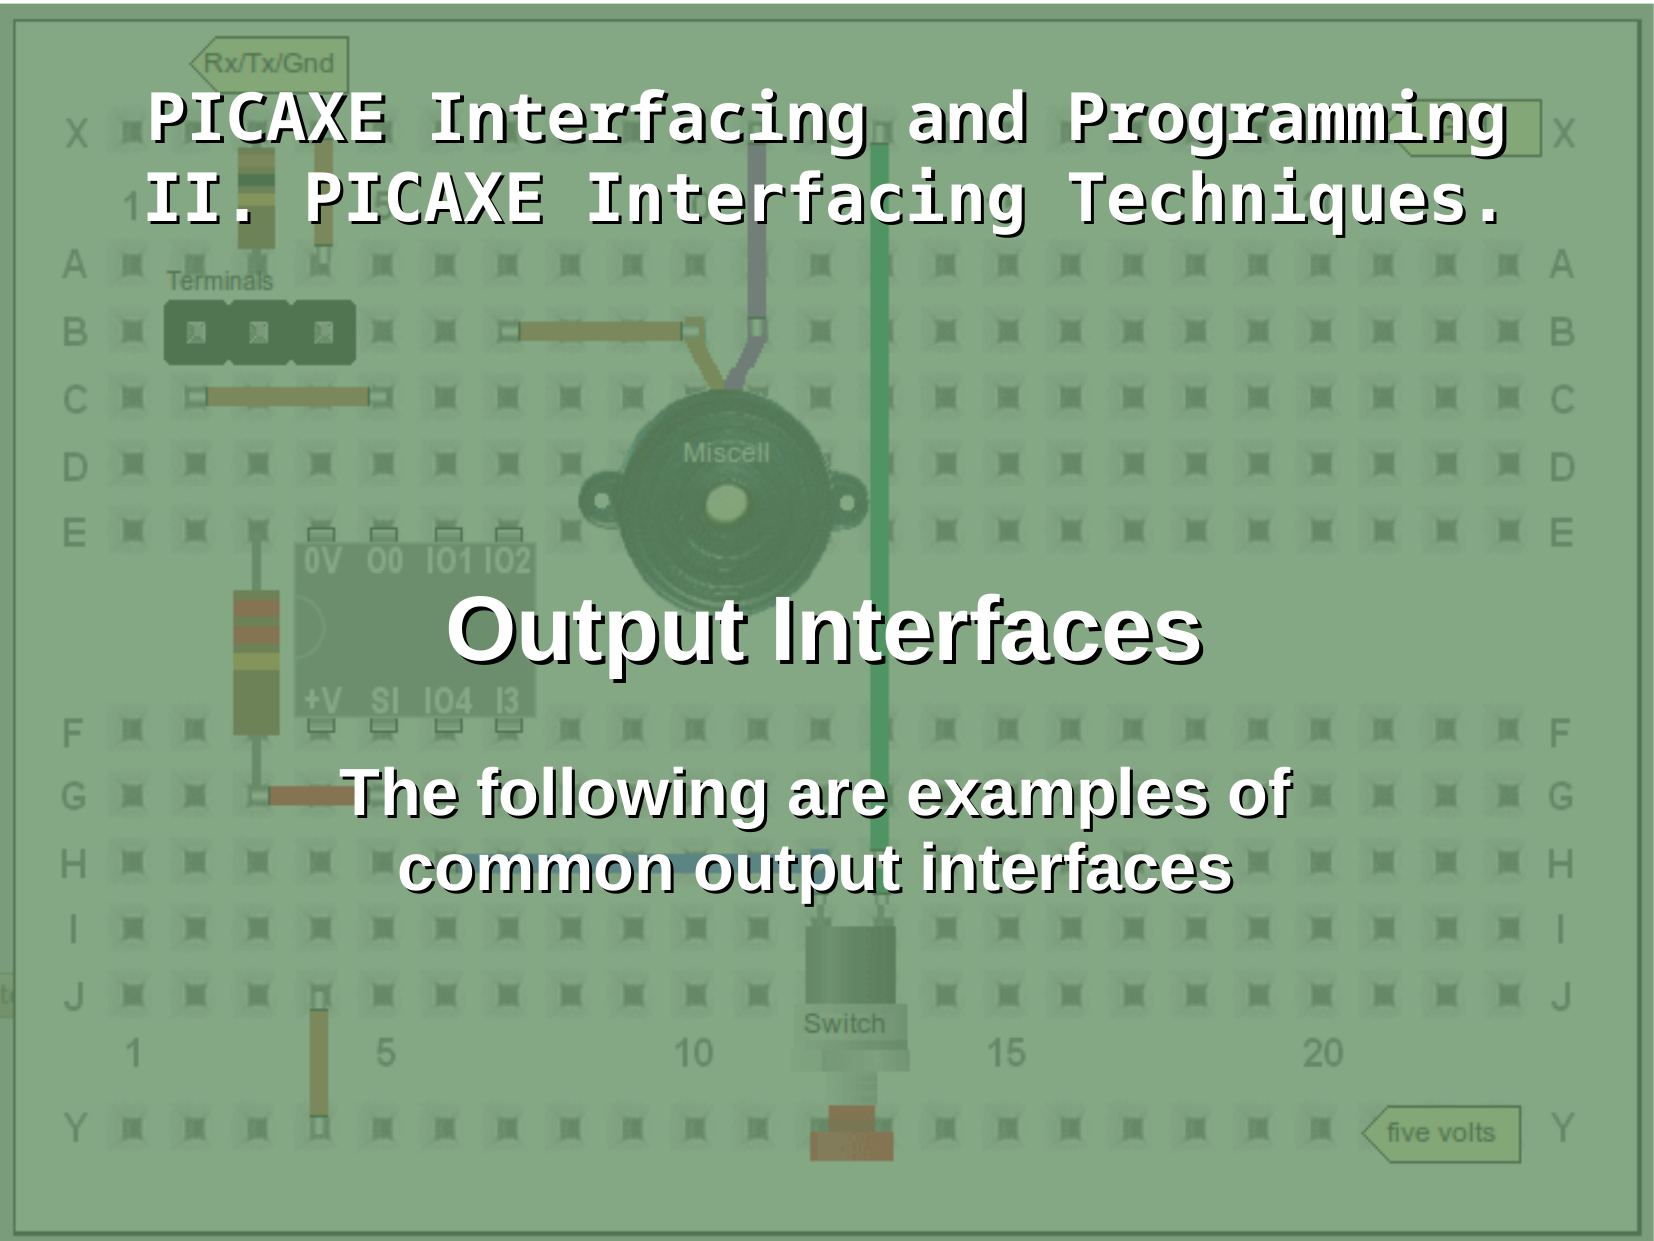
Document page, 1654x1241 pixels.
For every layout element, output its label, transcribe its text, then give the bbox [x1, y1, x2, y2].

text_box [71, 304, 1561, 1180]
title PICAXE Interfacing and Programming II. PICAXE Interfacing Techniques. [82, 37, 1571, 269]
picture [0, 3, 1654, 1241]
